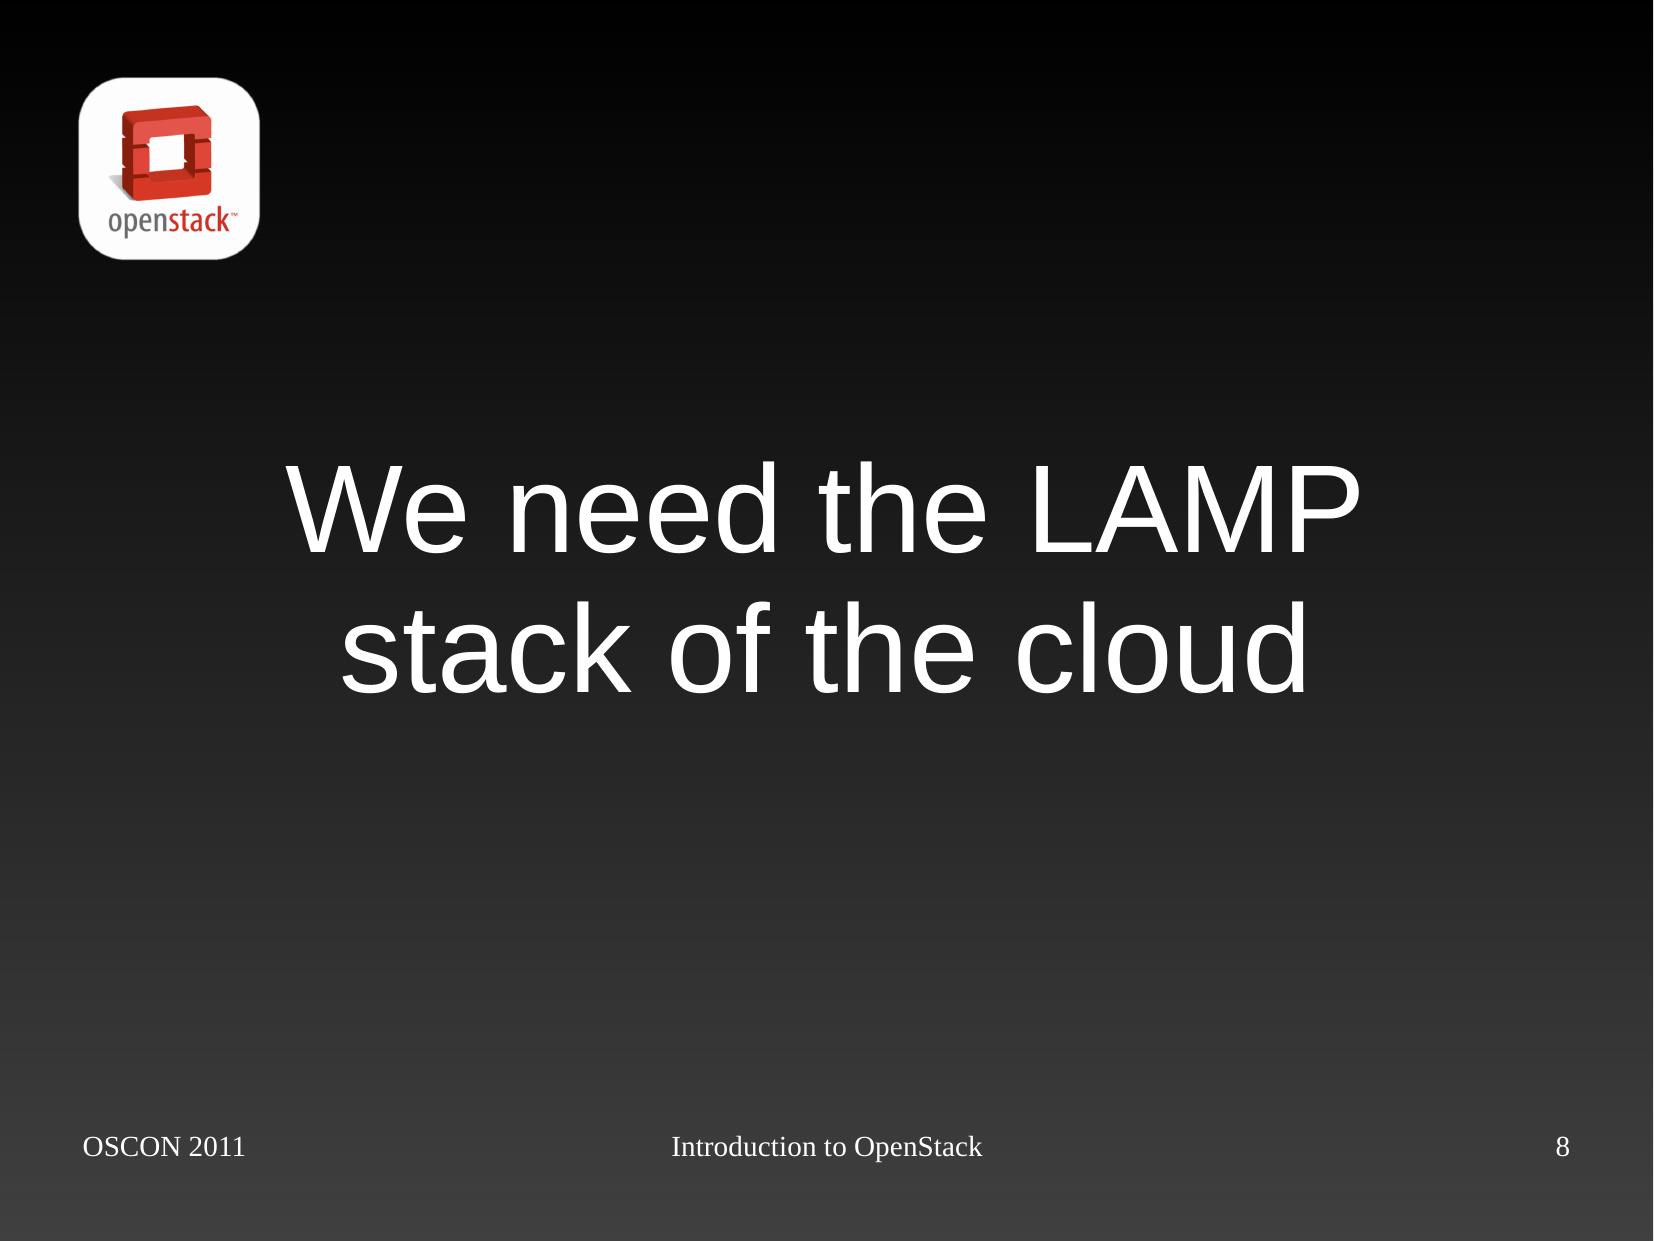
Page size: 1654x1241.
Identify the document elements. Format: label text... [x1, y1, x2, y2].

picture [0, 0, 1654, 1241]
subtitle We need the LAMP stack of the cloud [82, 56, 1571, 1102]
